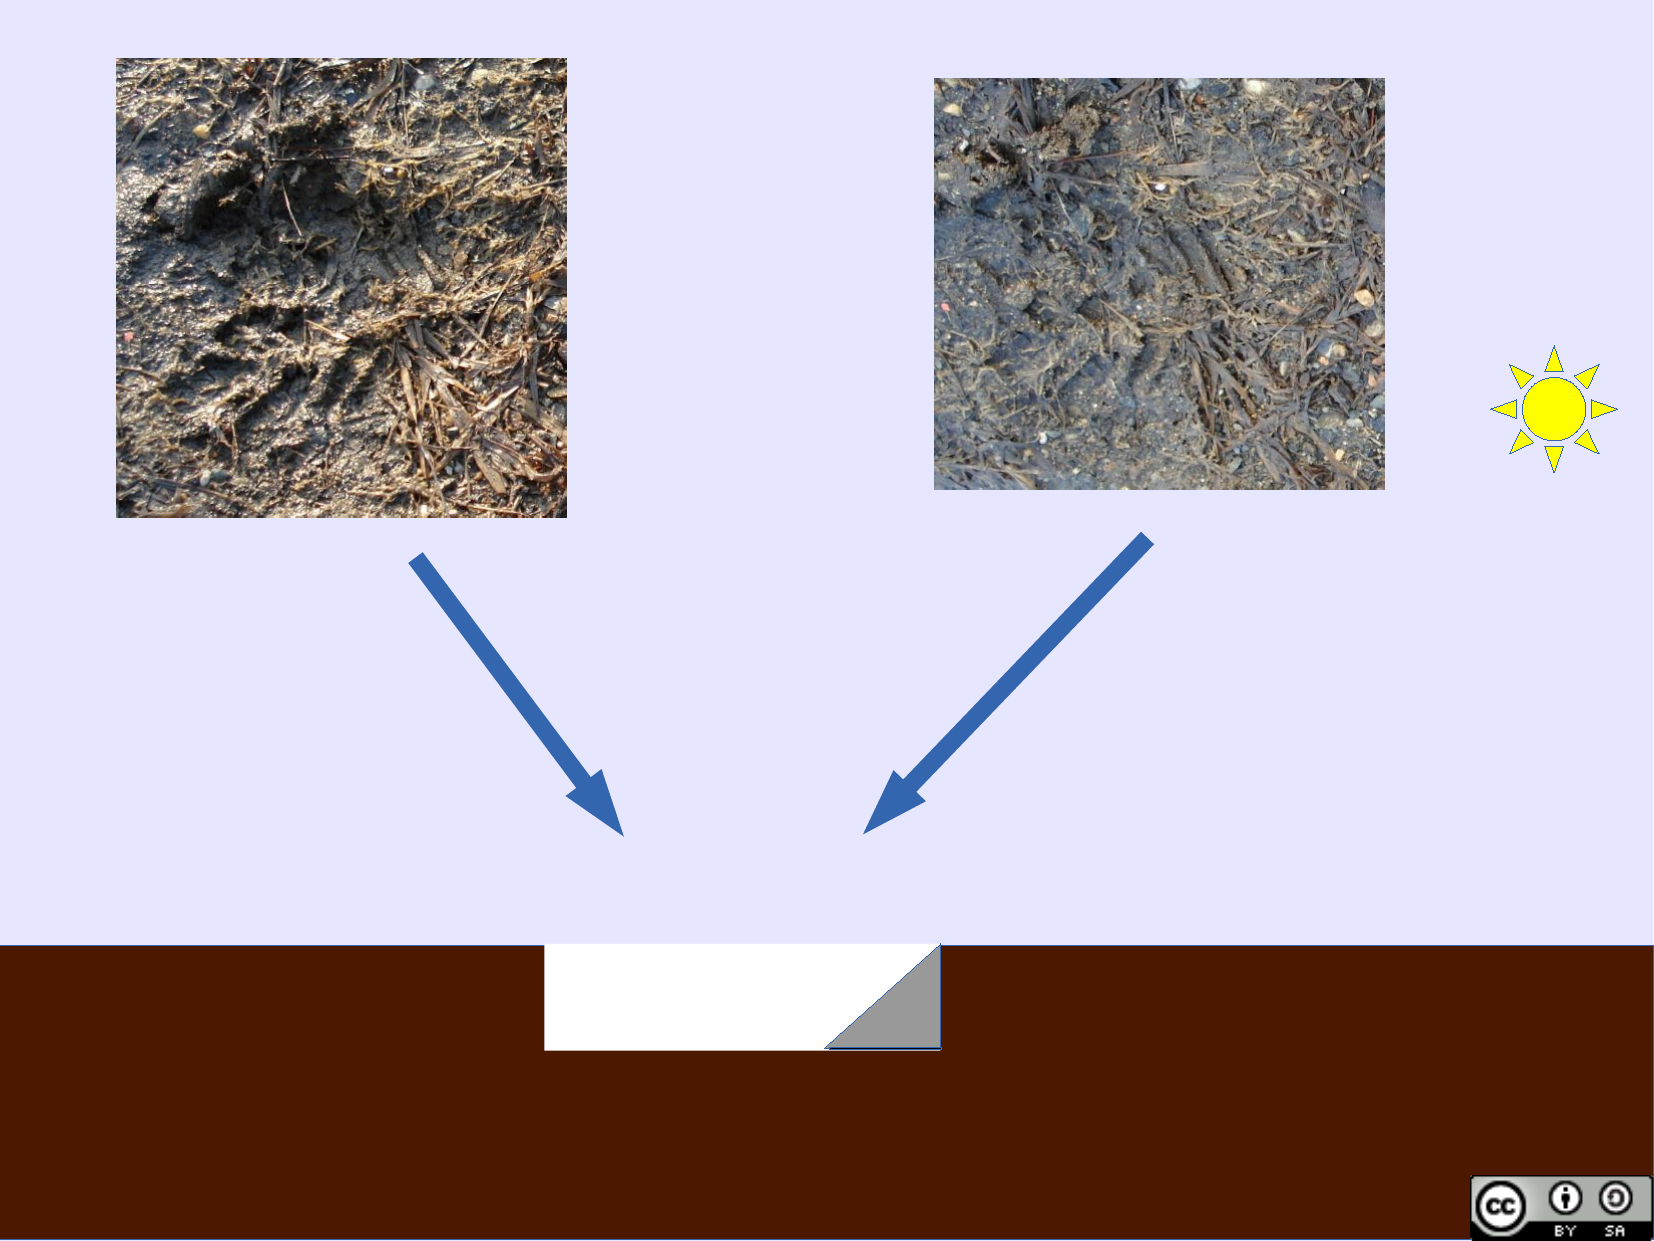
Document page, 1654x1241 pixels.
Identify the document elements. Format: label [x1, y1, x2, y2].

picture [1470, 1175, 1654, 1241]
picture [934, 78, 1385, 490]
picture [116, 58, 567, 518]
text_box [0, 0, 1654, 1241]
